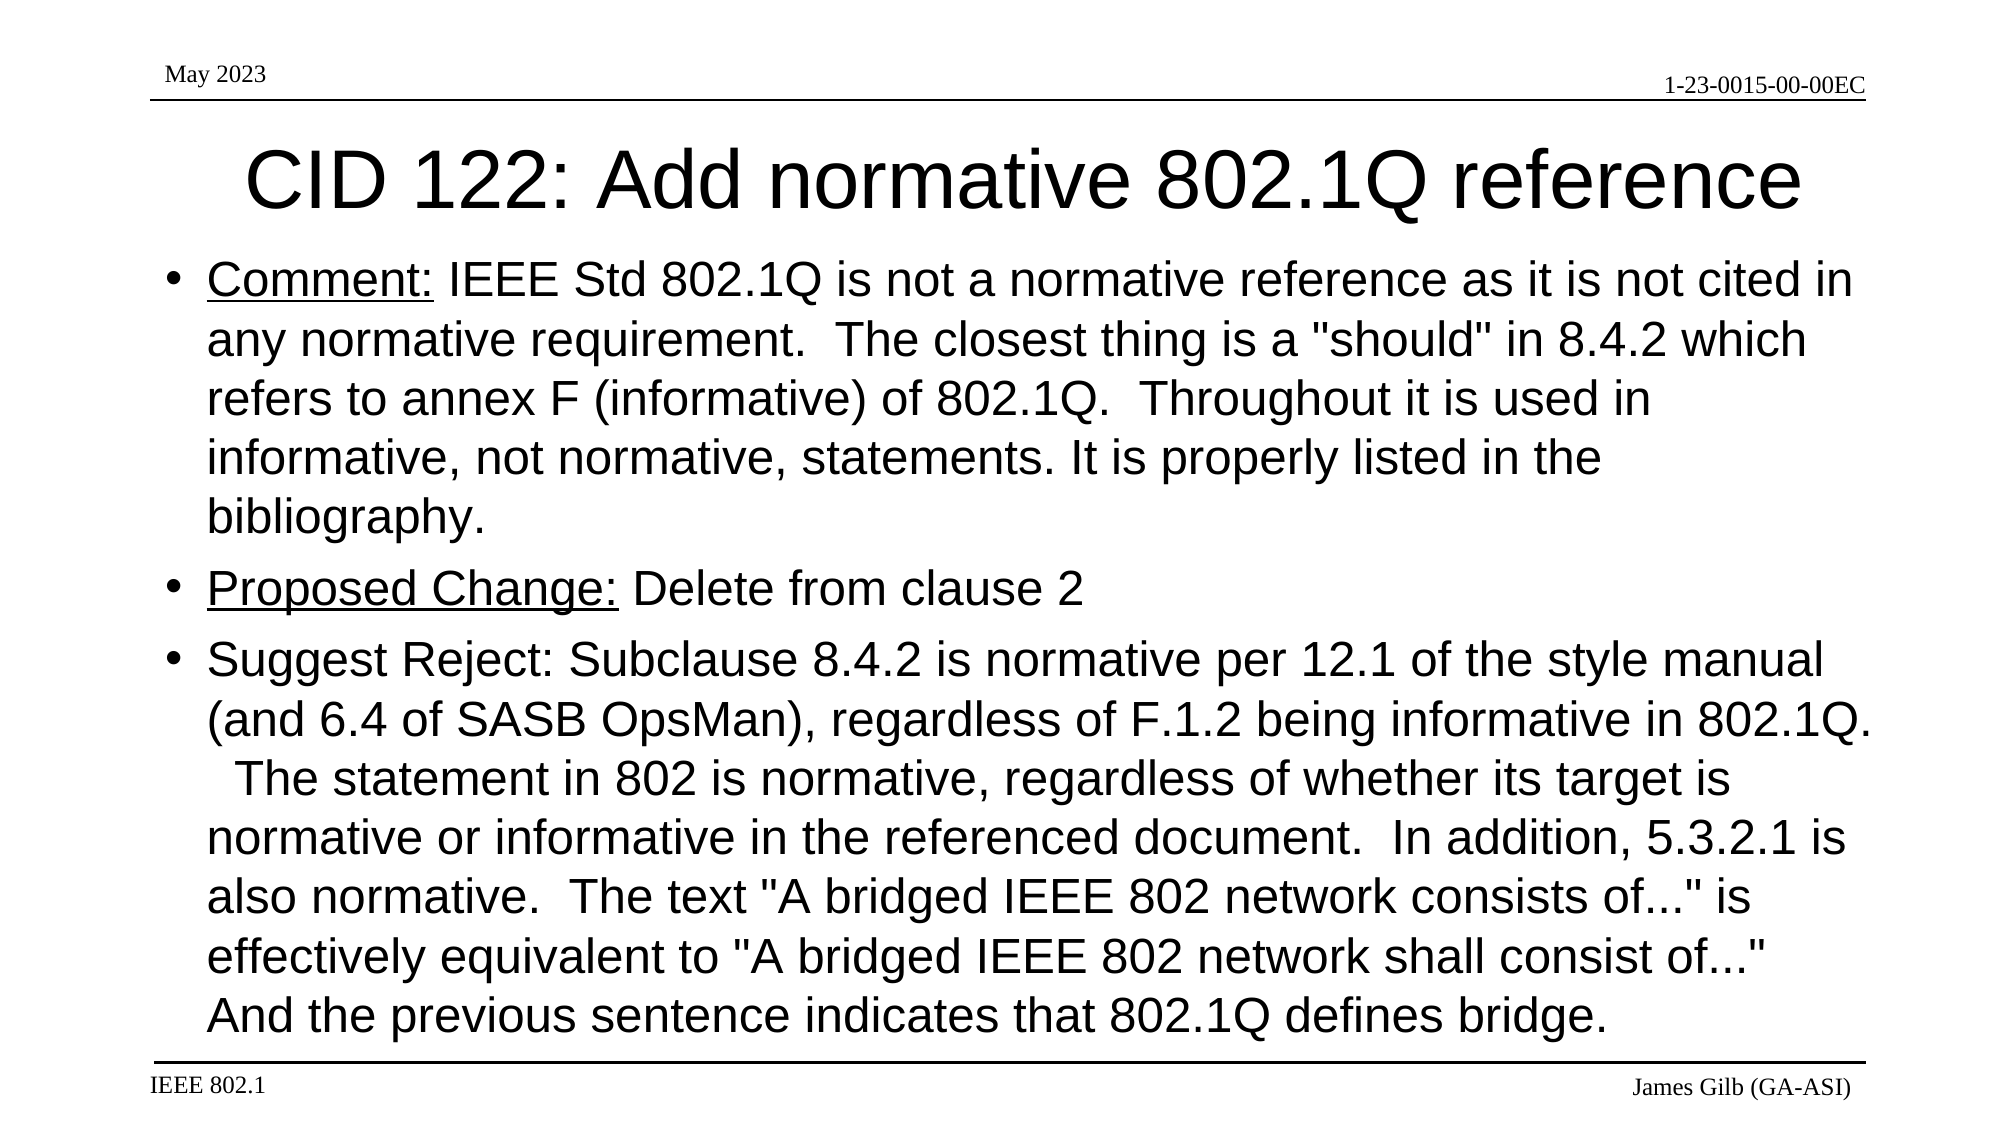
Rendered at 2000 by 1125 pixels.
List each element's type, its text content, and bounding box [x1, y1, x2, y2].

title CID 122: Add normative 802.1Q reference [149, 112, 1900, 238]
list Comment: IEEE Std 802.1Q is not a normative reference as it is not cited in any normative requirement. The closest thing is a "should" in 8.4.2 which refers to annex F (informative) of 802.1Q. Throughout it is used in informative, not normative, statements. It is properly listed in the bibliography. Proposed Change: Delete from clause 2 Suggest Reject: Subclause 8.4.2 is normative per 12.1 of the style manual (and 6.4 of SASB OpsMan), regardless of F.1.2 being informative in 802.1Q. The statement in 802 is normative, regardless of whether its target is normative or informative in the referenced document. In addition, 5.3.2.1 is also normative. The text "A bridged IEEE 802 network consists of..." is effectively equivalent to "A bridged IEEE 802 network shall consist of..." And the previous sentence indicates that 802.1Q defines bridge. [150, 239, 1900, 1051]
